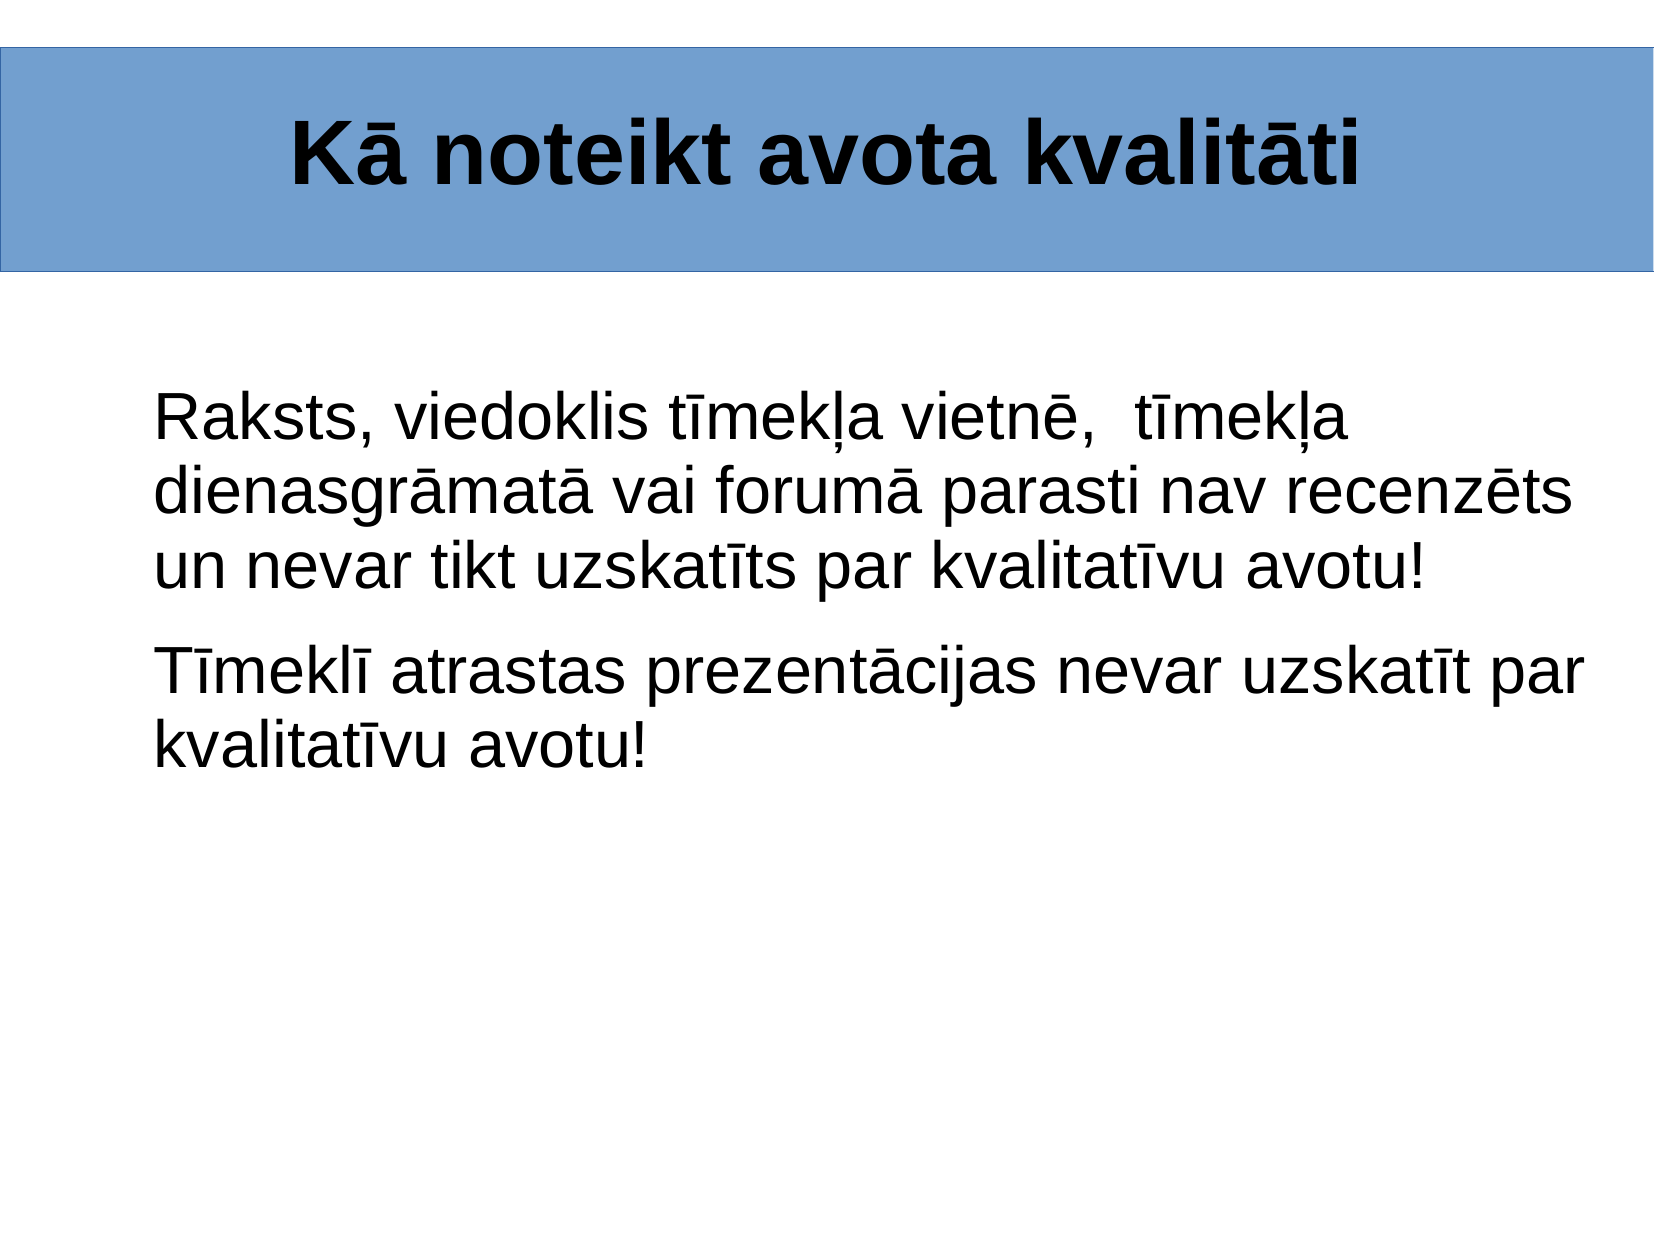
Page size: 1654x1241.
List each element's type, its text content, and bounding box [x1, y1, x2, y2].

list Raksts, viedoklis tīmekļa vietnē, tīmekļa dienasgrāmatā vai forumā parasti nav recenzēts un nevar tikt uzskatīts par kvalitatīvu avotu! Tīmeklī atrastas prezentācijas nevar uzskatīt par kvalitatīvu avotu! [82, 378, 1619, 1099]
text_box [0, 47, 1654, 272]
title Kā noteikt avota kvalitāti [82, 49, 1571, 257]
